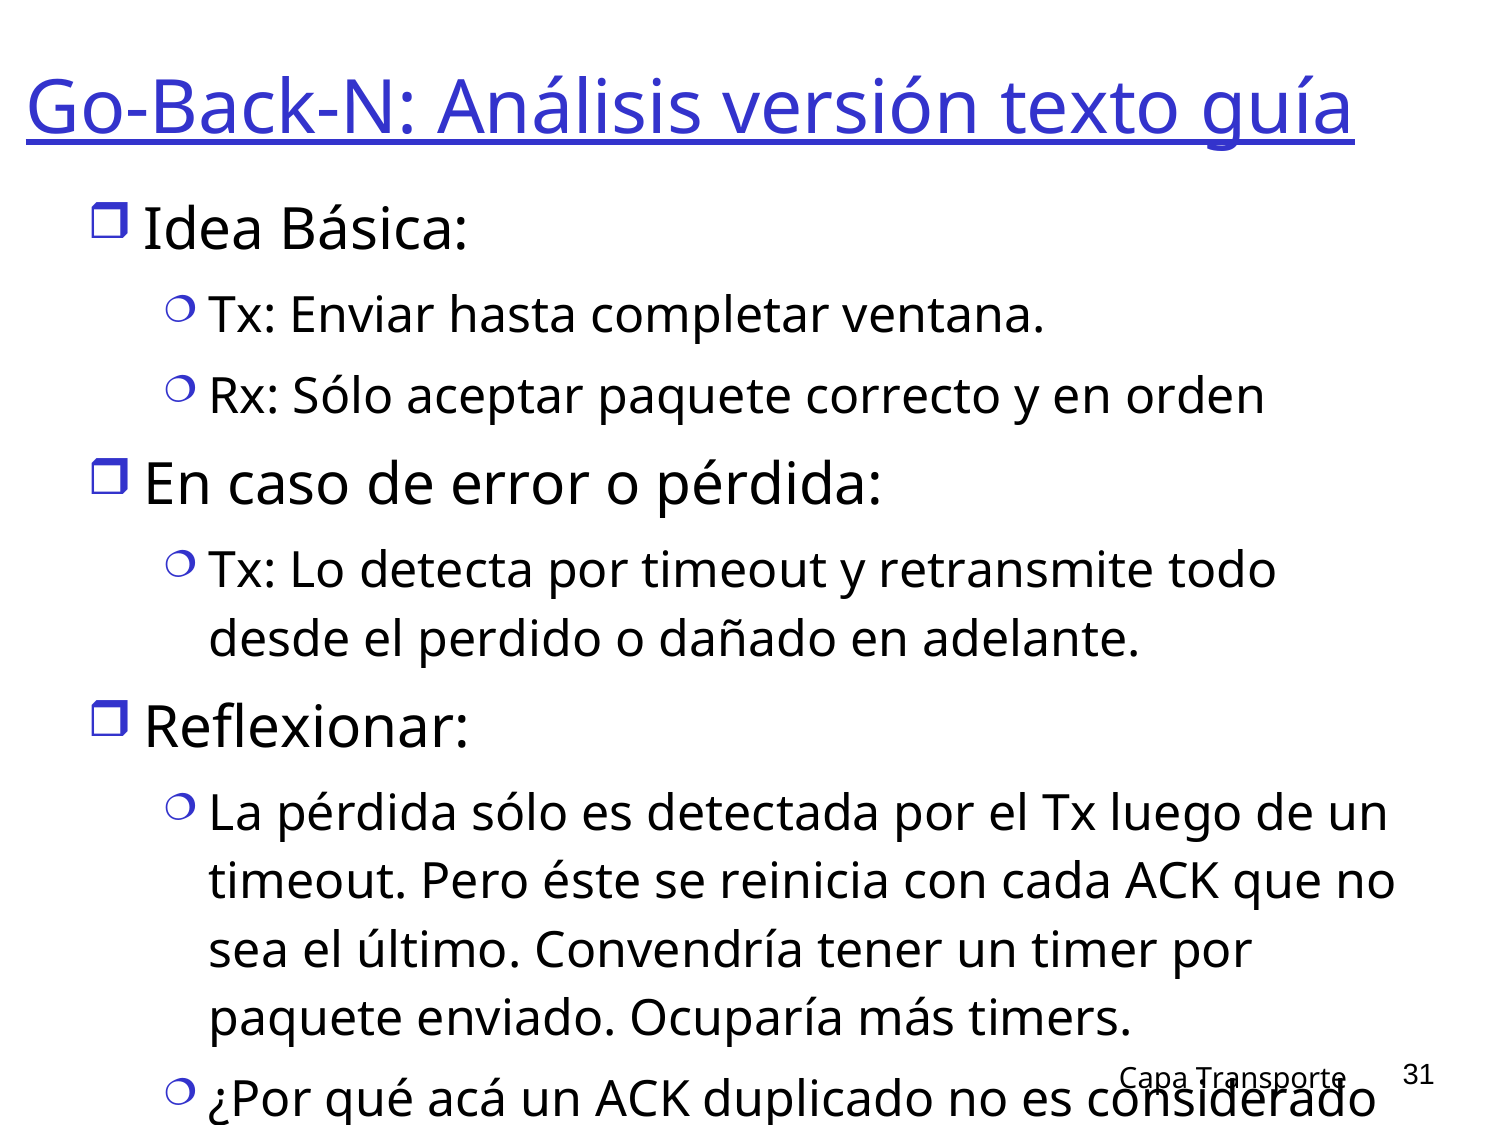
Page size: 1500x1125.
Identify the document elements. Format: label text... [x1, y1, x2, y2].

title Go-Back-N: Análisis versión texto guía [25, 40, 1489, 168]
list Idea Básica: Tx: Enviar hasta completar ventana. Rx: Sólo aceptar paquete correcto y en orden En caso de error o pérdida: Tx: Lo detecta por timeout y retransmite todo desde el perdido o dañado en adelante. Reflexionar: La pérdida sólo es detectada por el Tx luego de un timeout. Pero éste se reinicia con cada ACK que no sea el último. Convendría tener un timer por paquete enviado. Ocuparía más timers. ¿Por qué acá un ACK duplicado no es considerado como paquete perdido? [87, 187, 1426, 1065]
